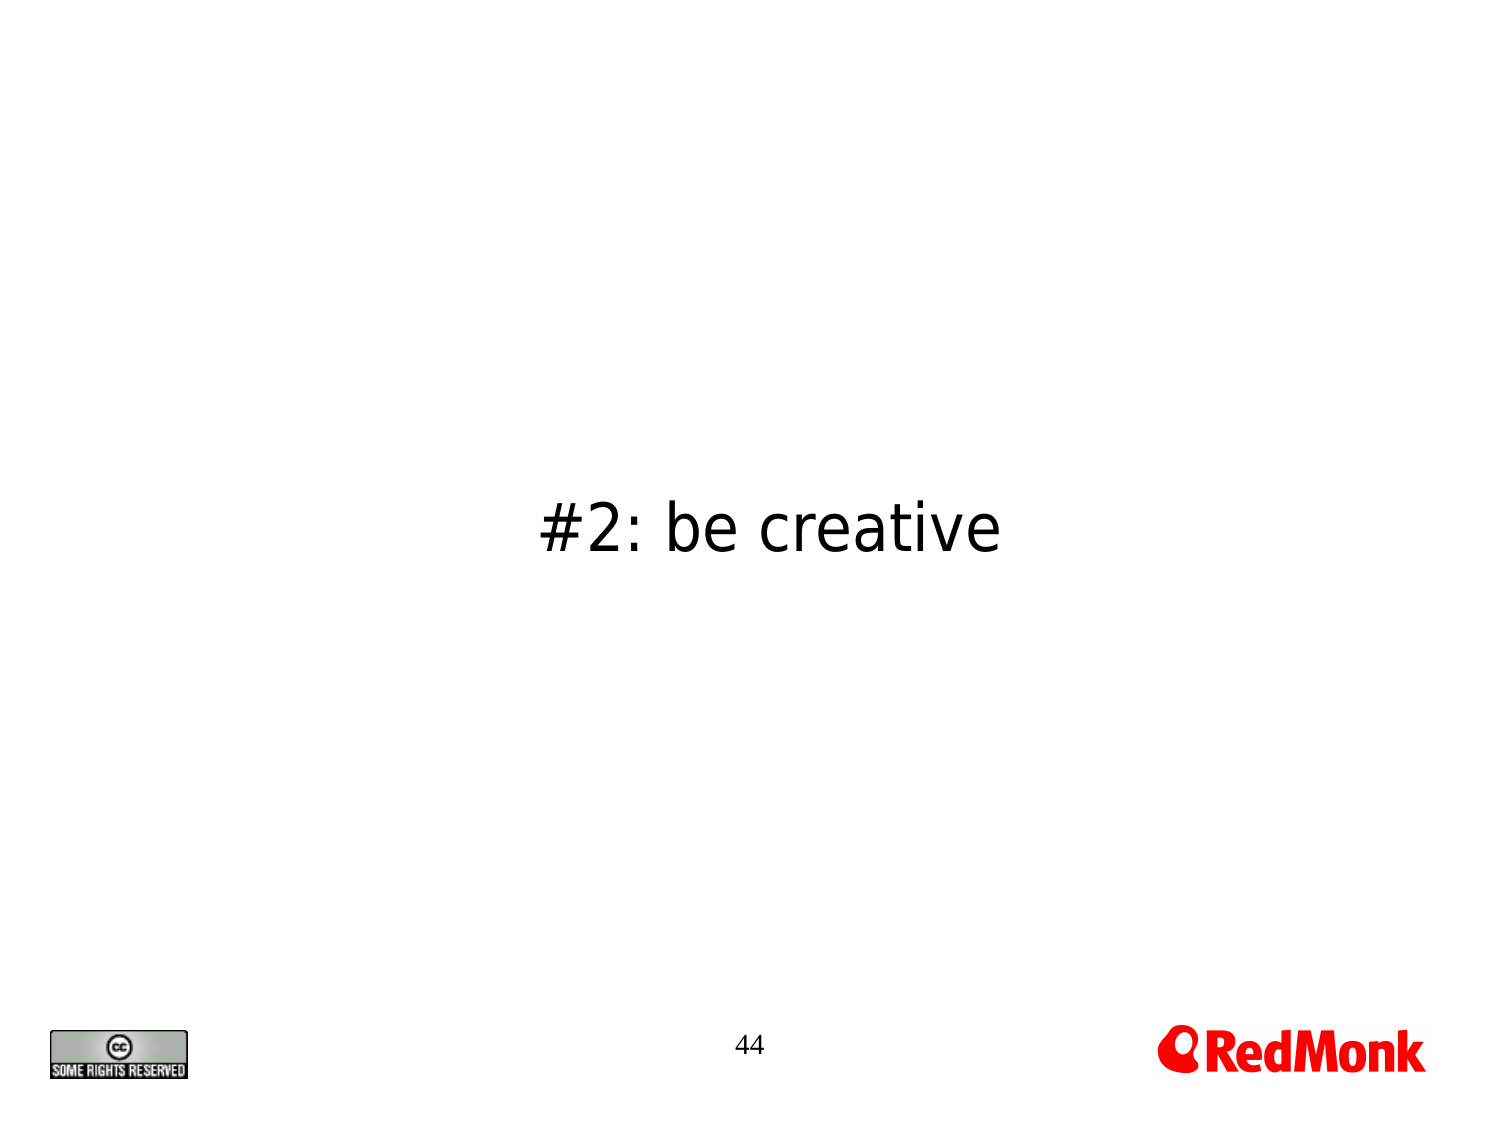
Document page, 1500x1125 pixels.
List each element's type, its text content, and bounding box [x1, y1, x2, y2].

picture [1151, 1023, 1433, 1075]
picture [50, 1030, 188, 1079]
text_box #2: be creative [61, 486, 1479, 928]
